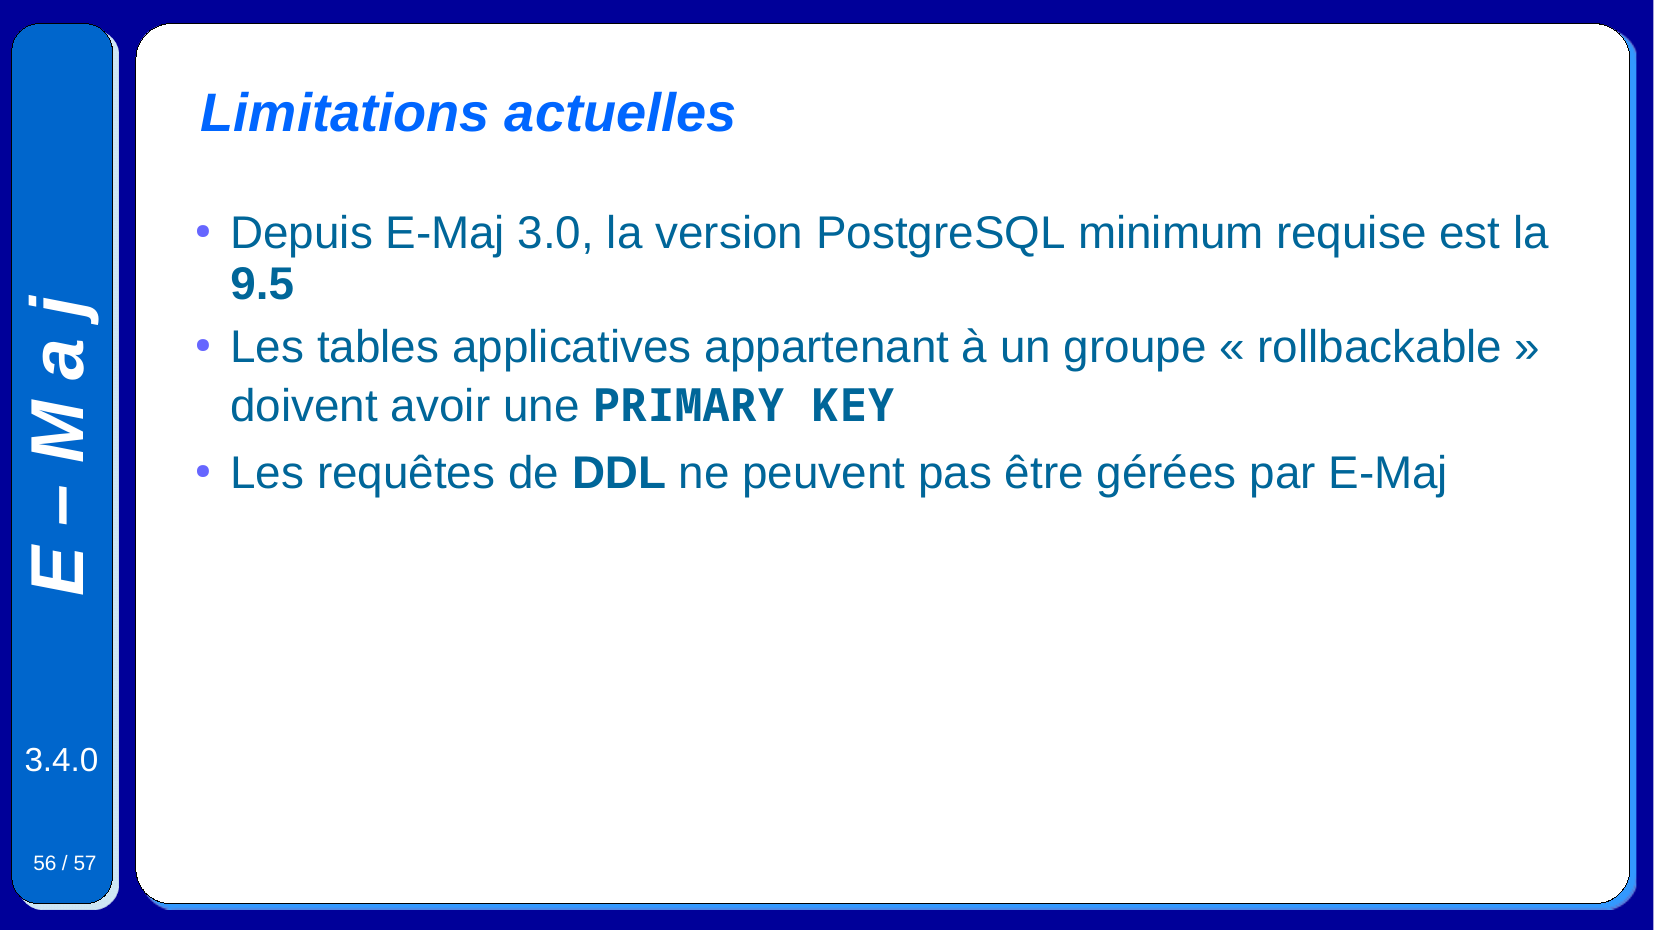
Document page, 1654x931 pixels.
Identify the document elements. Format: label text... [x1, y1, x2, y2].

title Limitations actuelles [200, 34, 1575, 191]
list Depuis E-Maj 3.0, la version PostgreSQL minimum requise est la 9.5 Les tables applicatives appartenant à un groupe « rollbackable » doivent avoir une PRIMARY KEY Les requêtes de DDL ne peuvent pas être gérées par E-Maj [177, 206, 1587, 827]
